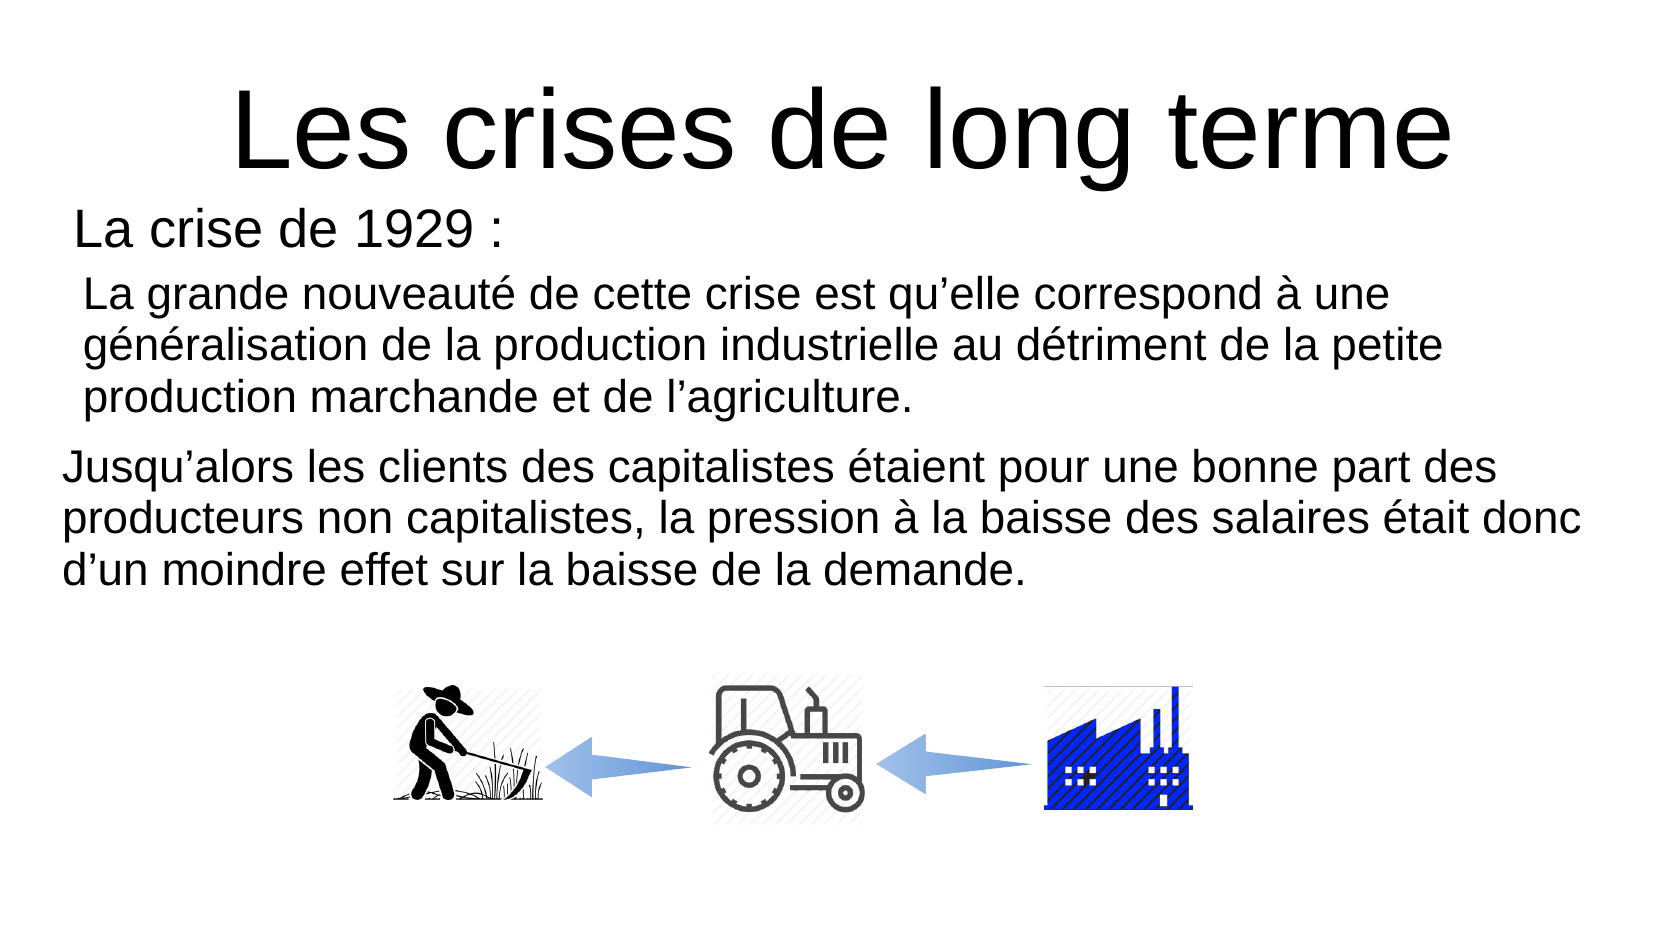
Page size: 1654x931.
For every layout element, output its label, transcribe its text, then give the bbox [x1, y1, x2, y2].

text_box Jusqu’alors les clients des capitalistes étaient pour une bonne part des producteurs non capitalistes, la pression à la baisse des salaires était donc d’un moindre effet sur la baisse de la demande. [47, 433, 1607, 603]
picture [708, 670, 865, 827]
picture [872, 731, 1036, 797]
text_box La crise de 1929 : [59, 190, 544, 281]
text_box La grande nouveauté de cette crise est qu’elle correspond à une généralisation de la production industrielle au détriment de la petite production marchande et de l’agriculture. [68, 260, 1628, 430]
picture [393, 685, 695, 800]
picture [1043, 685, 1193, 810]
title Les crises de long terme [98, 51, 1587, 207]
